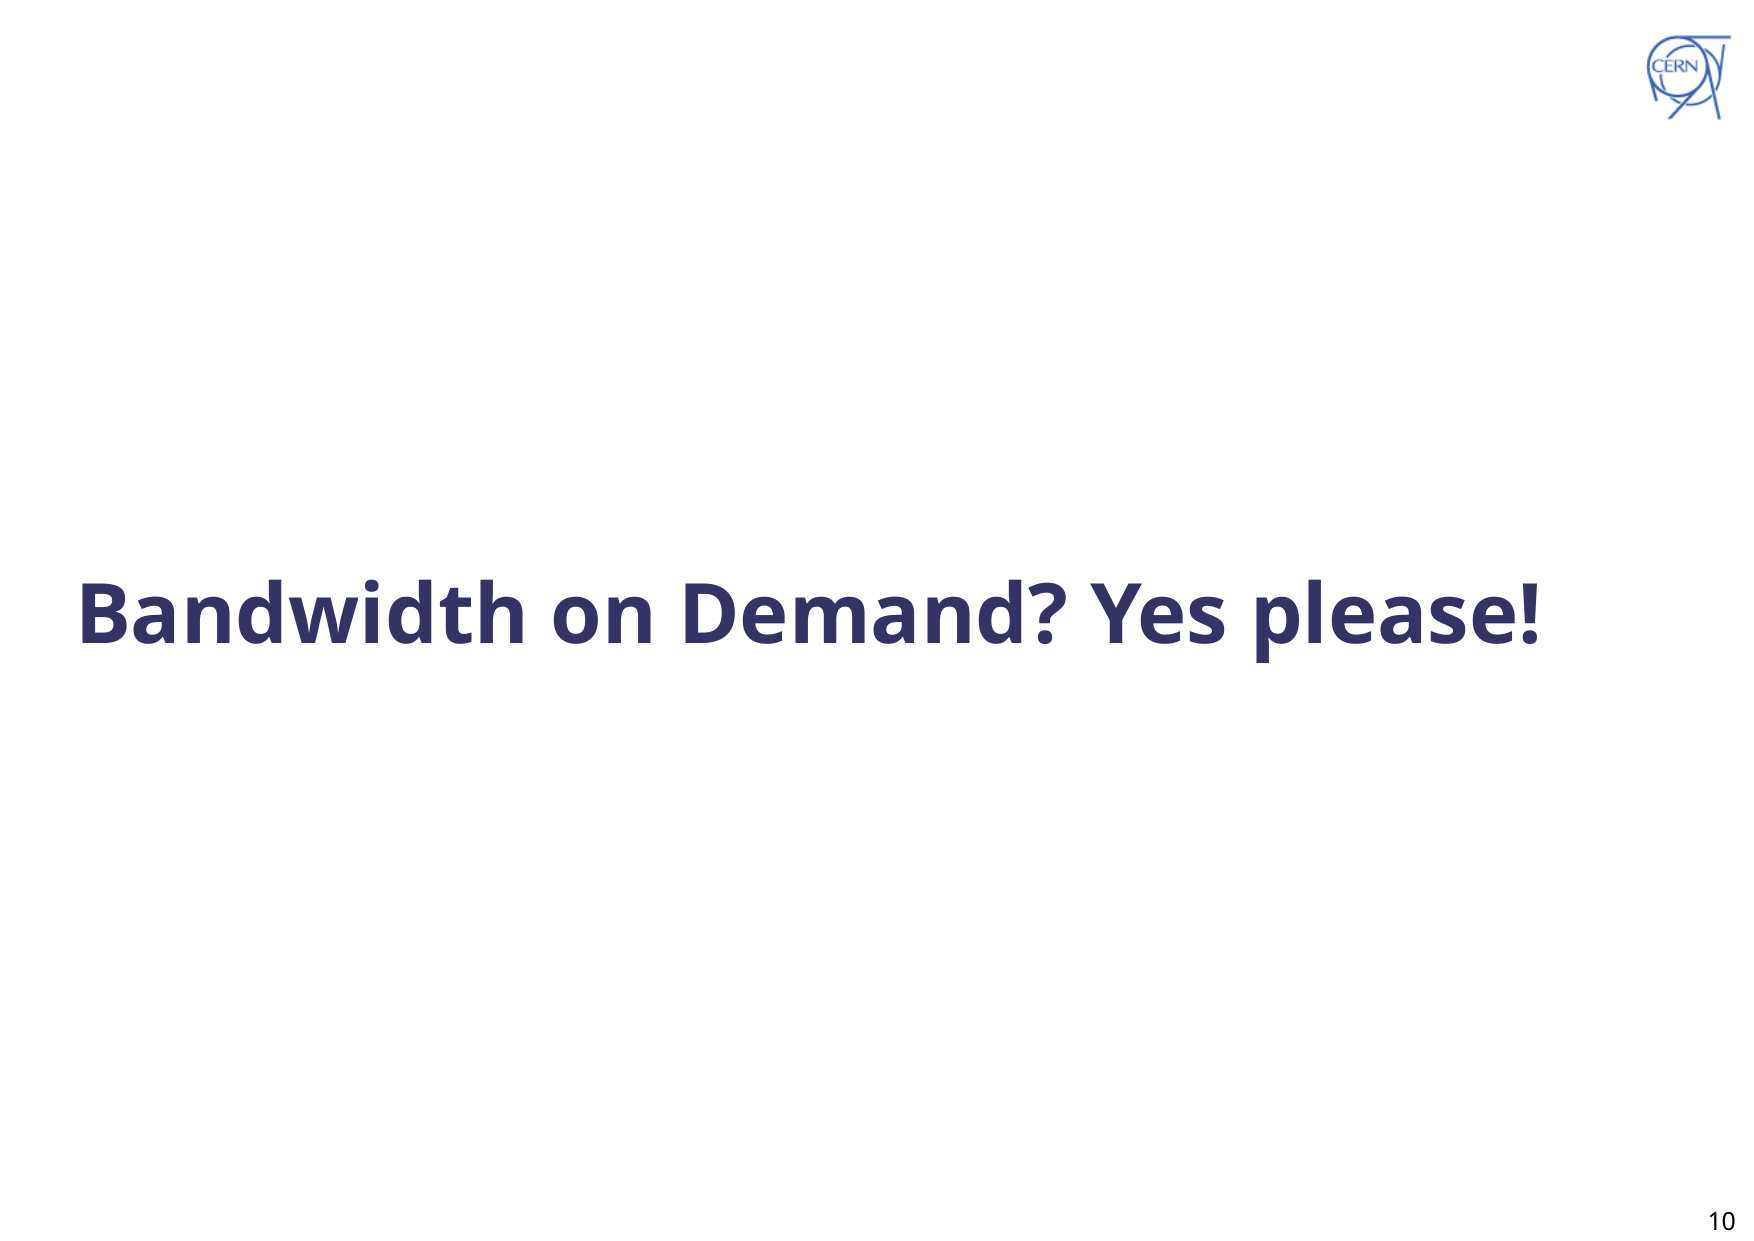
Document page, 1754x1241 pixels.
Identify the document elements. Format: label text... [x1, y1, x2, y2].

picture [1646, 34, 1732, 120]
title Bandwidth on Demand? Yes please! [74, 521, 1632, 702]
